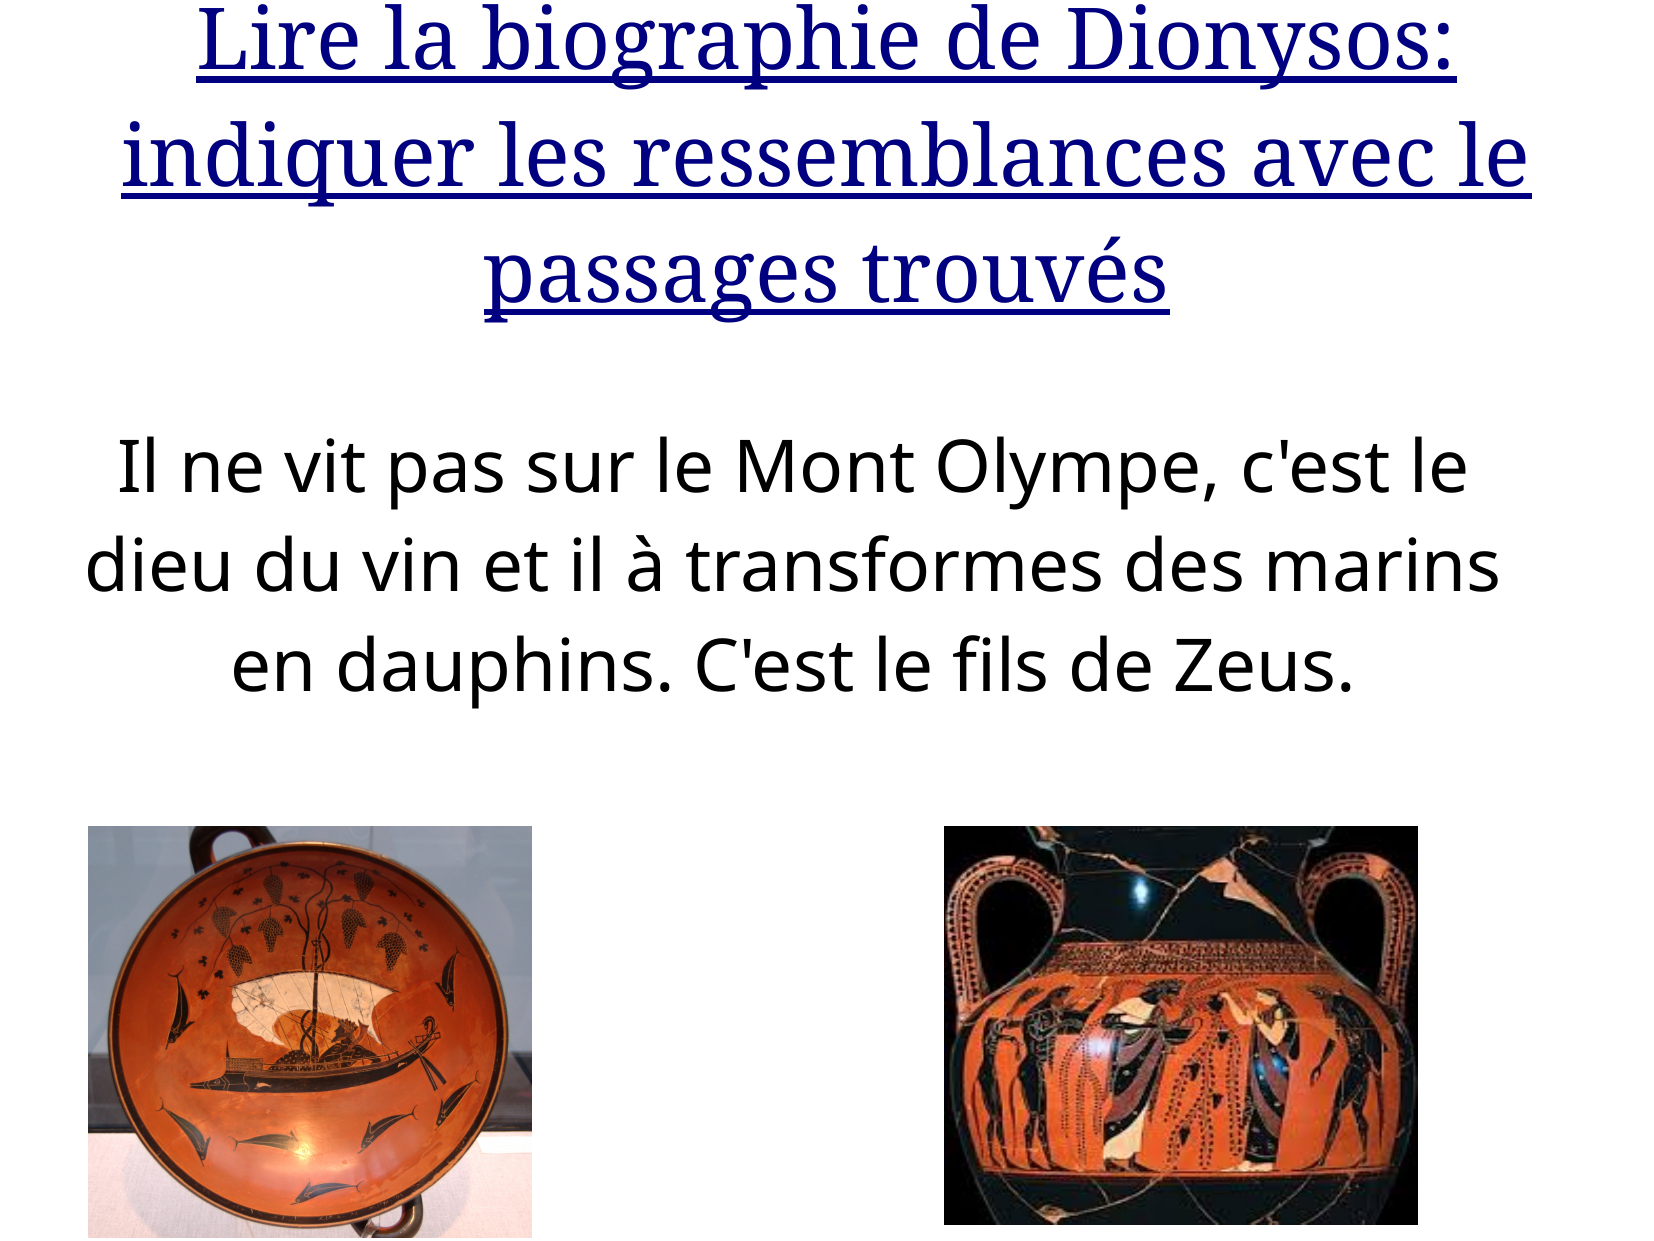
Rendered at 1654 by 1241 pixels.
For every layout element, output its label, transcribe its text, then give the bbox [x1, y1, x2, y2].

subtitle Il ne vit pas sur le Mont Olympe, c'est le dieu du vin et il à transformes des marins en dauphins. C'est le fils de Zeus. [49, 161, 1538, 966]
picture [88, 826, 532, 1238]
picture [944, 826, 1418, 1225]
title Lire la biographie de Dionysos: indiquer les ressemblances avec le passages trouvés [82, 0, 1571, 326]
